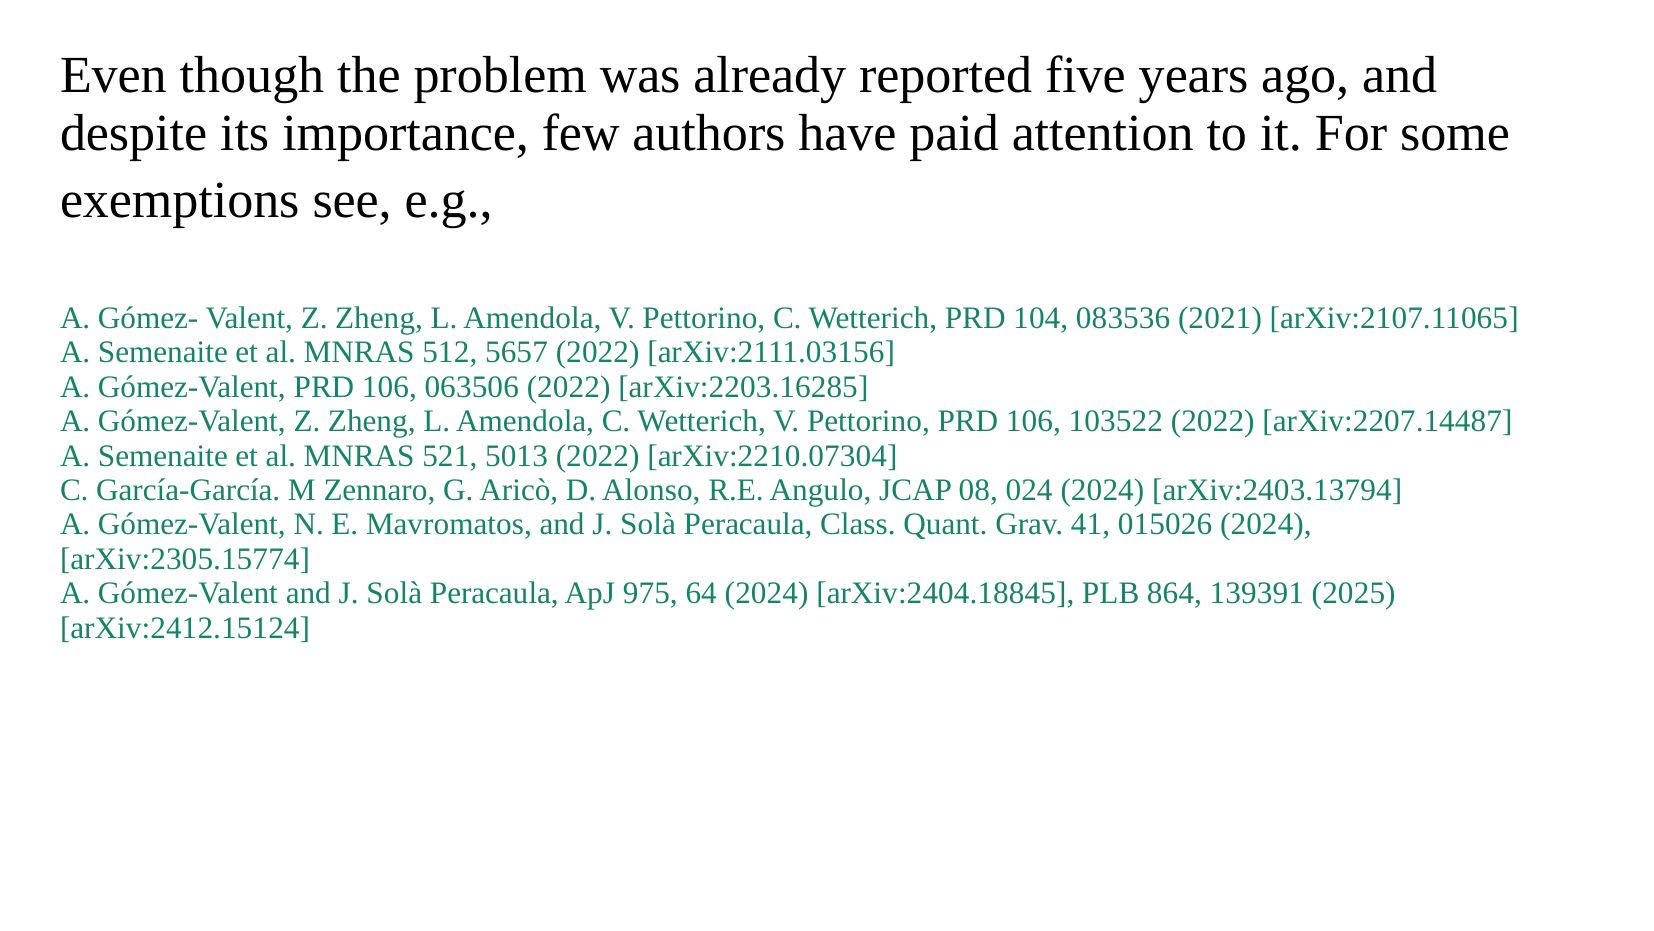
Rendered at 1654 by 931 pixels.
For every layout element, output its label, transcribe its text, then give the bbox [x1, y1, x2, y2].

title Even though the problem was already reported five years ago, and despite its importance, few authors have paid attention to it. For some exemptions see, e.g., A. Gómez- Valent, Z. Zheng, L. Amendola, V. Pettorino, C. Wetterich, PRD 104, 083536 (2021) [arXiv:2107.11065] A. Semenaite et al. MNRAS 512, 5657 (2022) [arXiv:2111.03156] A. Gómez-Valent, PRD 106, 063506 (2022) [arXiv:2203.16285] A. Gómez-Valent, Z. Zheng, L. Amendola, C. Wetterich, V. Pettorino, PRD 106, 103522 (2022) [arXiv:2207.14487] A. Semenaite et al. MNRAS 521, 5013 (2022) [arXiv:2210.07304] C. García-García. M Zennaro, G. Aricò, D. Alonso, R.E. Angulo, JCAP 08, 024 (2024) [arXiv:2403.13794] A. Gómez-Valent, N. E. Mavromatos, and J. Solà Peracaula, Class. Quant. Grav. 41, 015026 (2024), [arXiv:2305.15774] A. Gómez-Valent and J. Solà Peracaula, ApJ 975, 64 (2024) [arXiv:2404.18845], PLB 864, 139391 (2025) [arXiv:2412.15124] [60, 46, 1549, 887]
